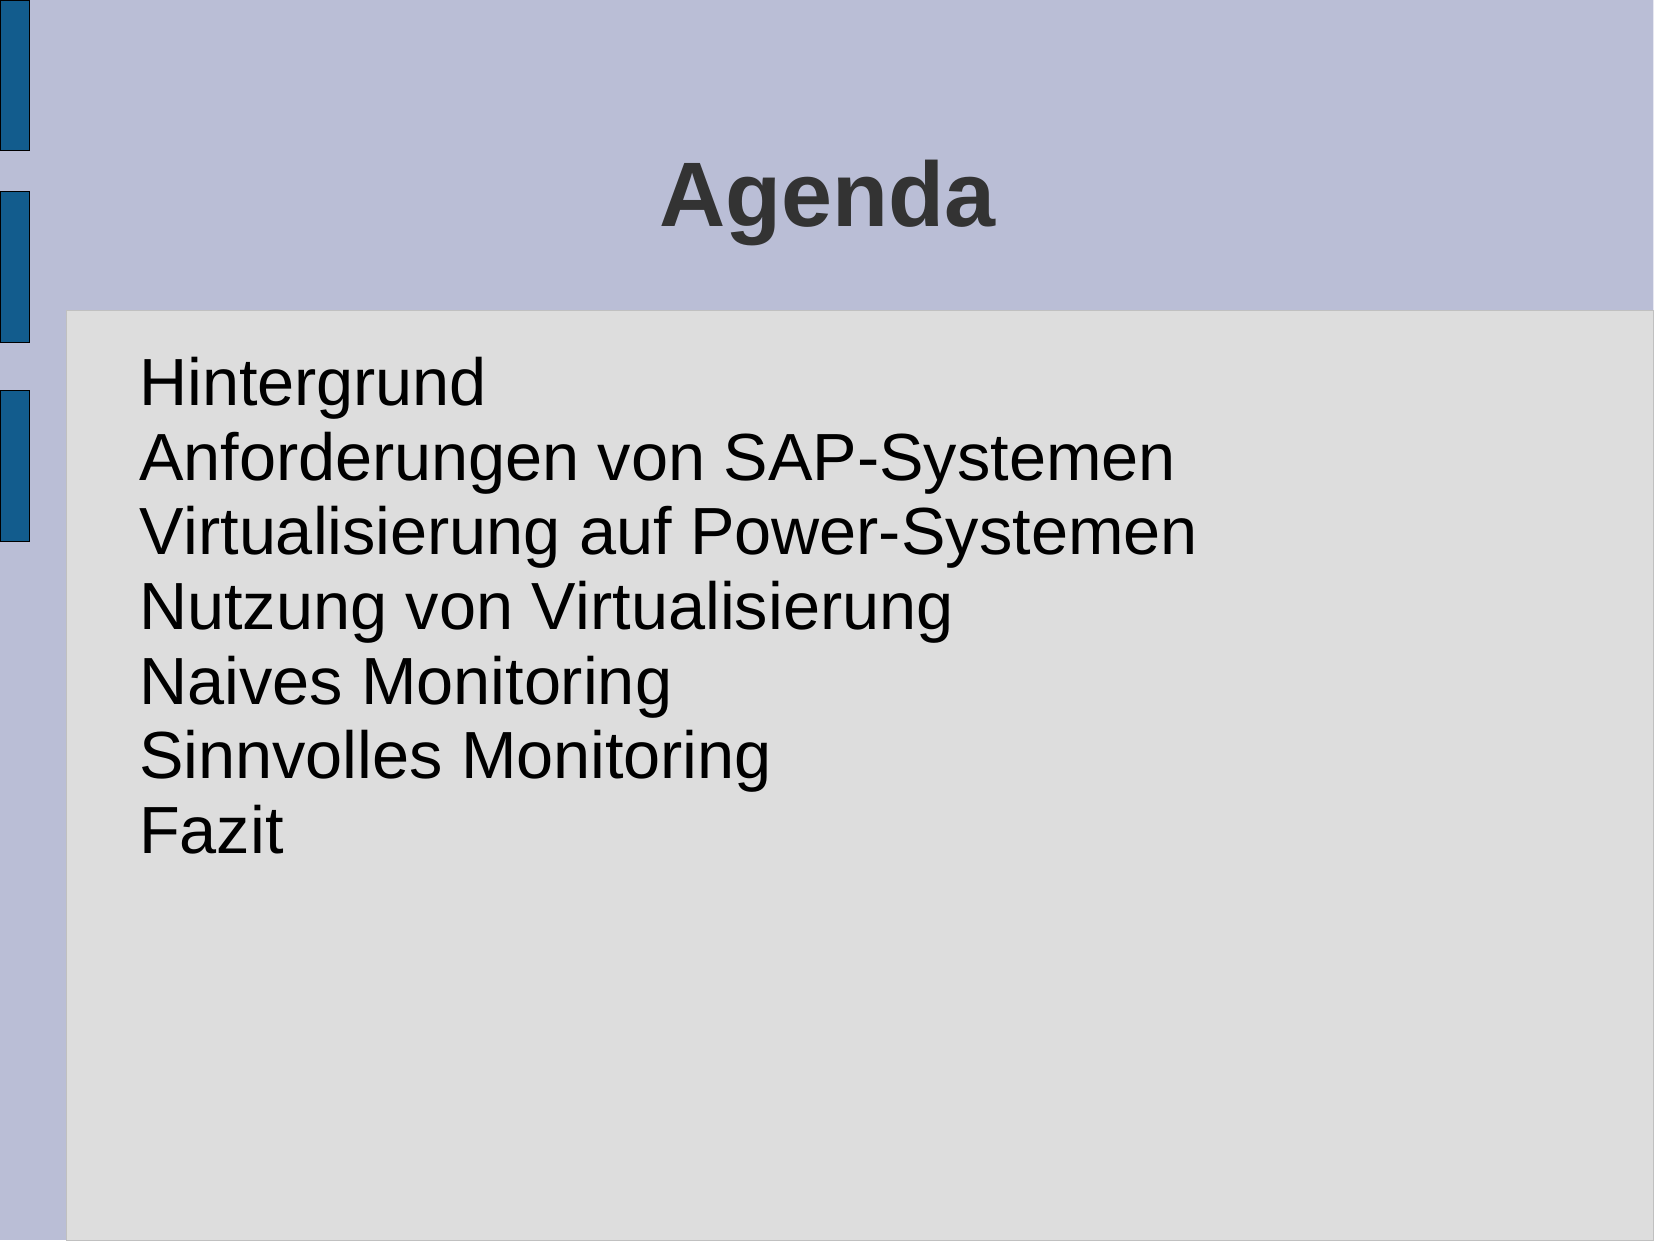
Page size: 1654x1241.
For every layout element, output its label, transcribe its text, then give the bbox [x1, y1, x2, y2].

title Agenda [121, 91, 1534, 299]
list Hintergrund Anforderungen von SAP-Systemen Virtualisierung auf Power-Systemen Nutzung von Virtualisierung Naives Monitoring Sinnvolles Monitoring Fazit [121, 344, 1534, 1127]
